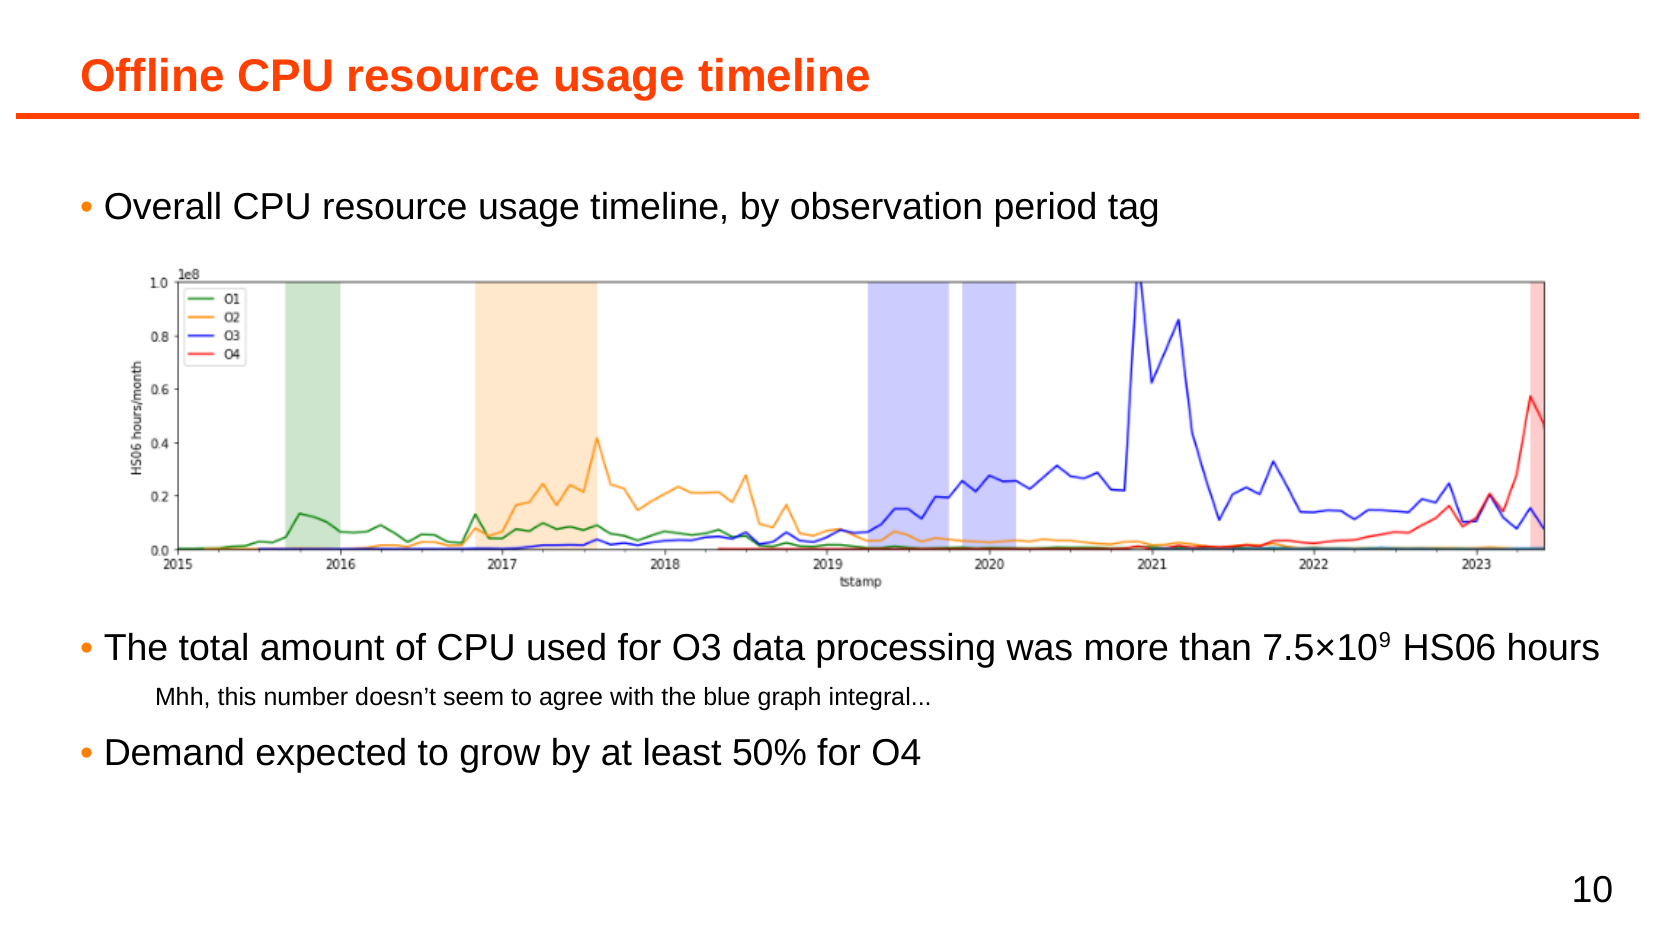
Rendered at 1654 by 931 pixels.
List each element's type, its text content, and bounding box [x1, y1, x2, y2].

text_box 10 [1556, 861, 1639, 919]
picture [118, 259, 1557, 594]
text_box Offline CPU resource usage timeline • Overall CPU resource usage timeline, by observation period tag • The total amount of CPU used for O3 data processing was more than 7.5×109 HS06 hours Mhh, this number doesn’t seem to agree with the blue graph integral... • Demand expected to grow by at least 50% for O4 [65, 119, 1616, 836]
text_box Offline CPU resource usage timeline • Overall CPU resource usage timeline, by observation period tag • The total amount of CPU used for O3 data processing was more than 7.5×109 HS06 hours Mhh, this number doesn’t seem to agree with the blue graph integral... • Demand expected to grow by at least 50% for O4 [65, 42, 1616, 113]
